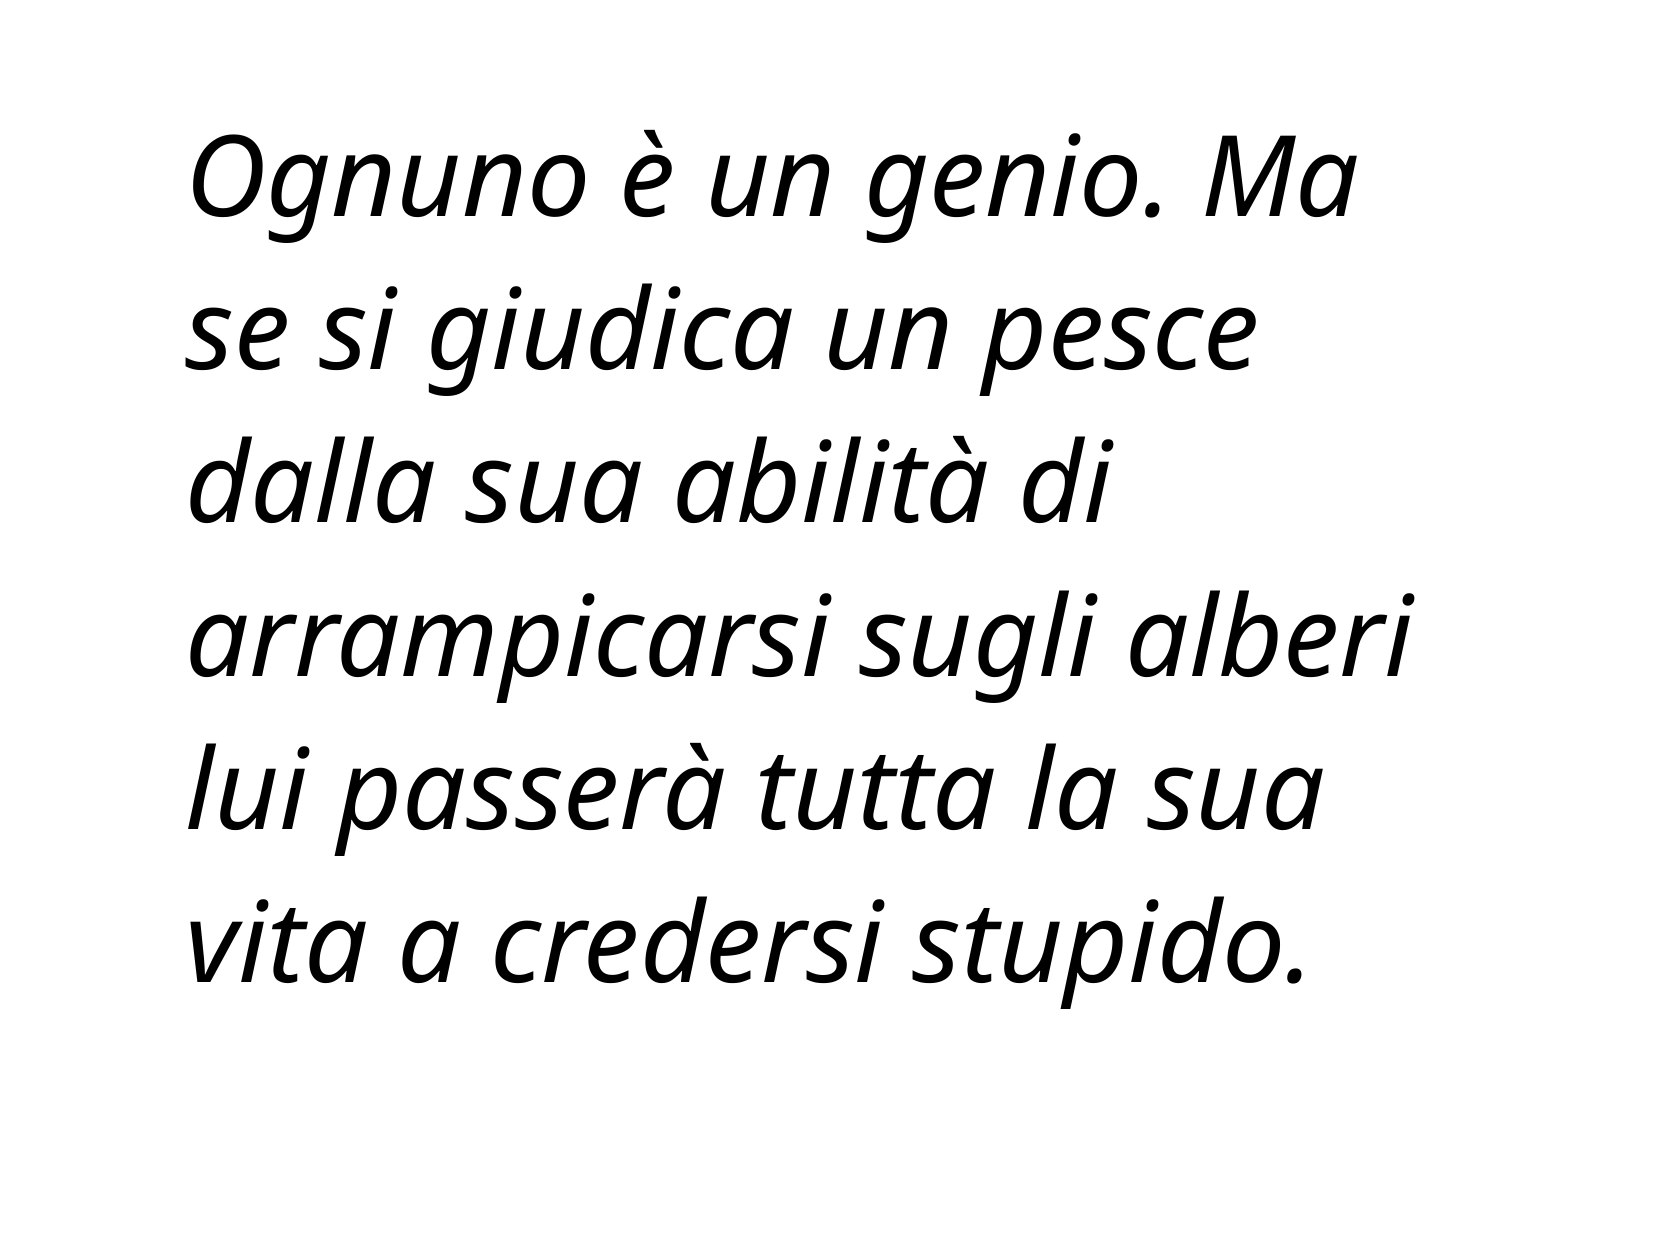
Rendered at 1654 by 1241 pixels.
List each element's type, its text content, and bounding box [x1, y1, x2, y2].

text_box Ognuno è un genio. Ma se si giudica un pesce dalla sua abilità di arrampicarsi sugli alberi lui passerà tutta la sua vita a credersi stupido. [170, 88, 1447, 1222]
